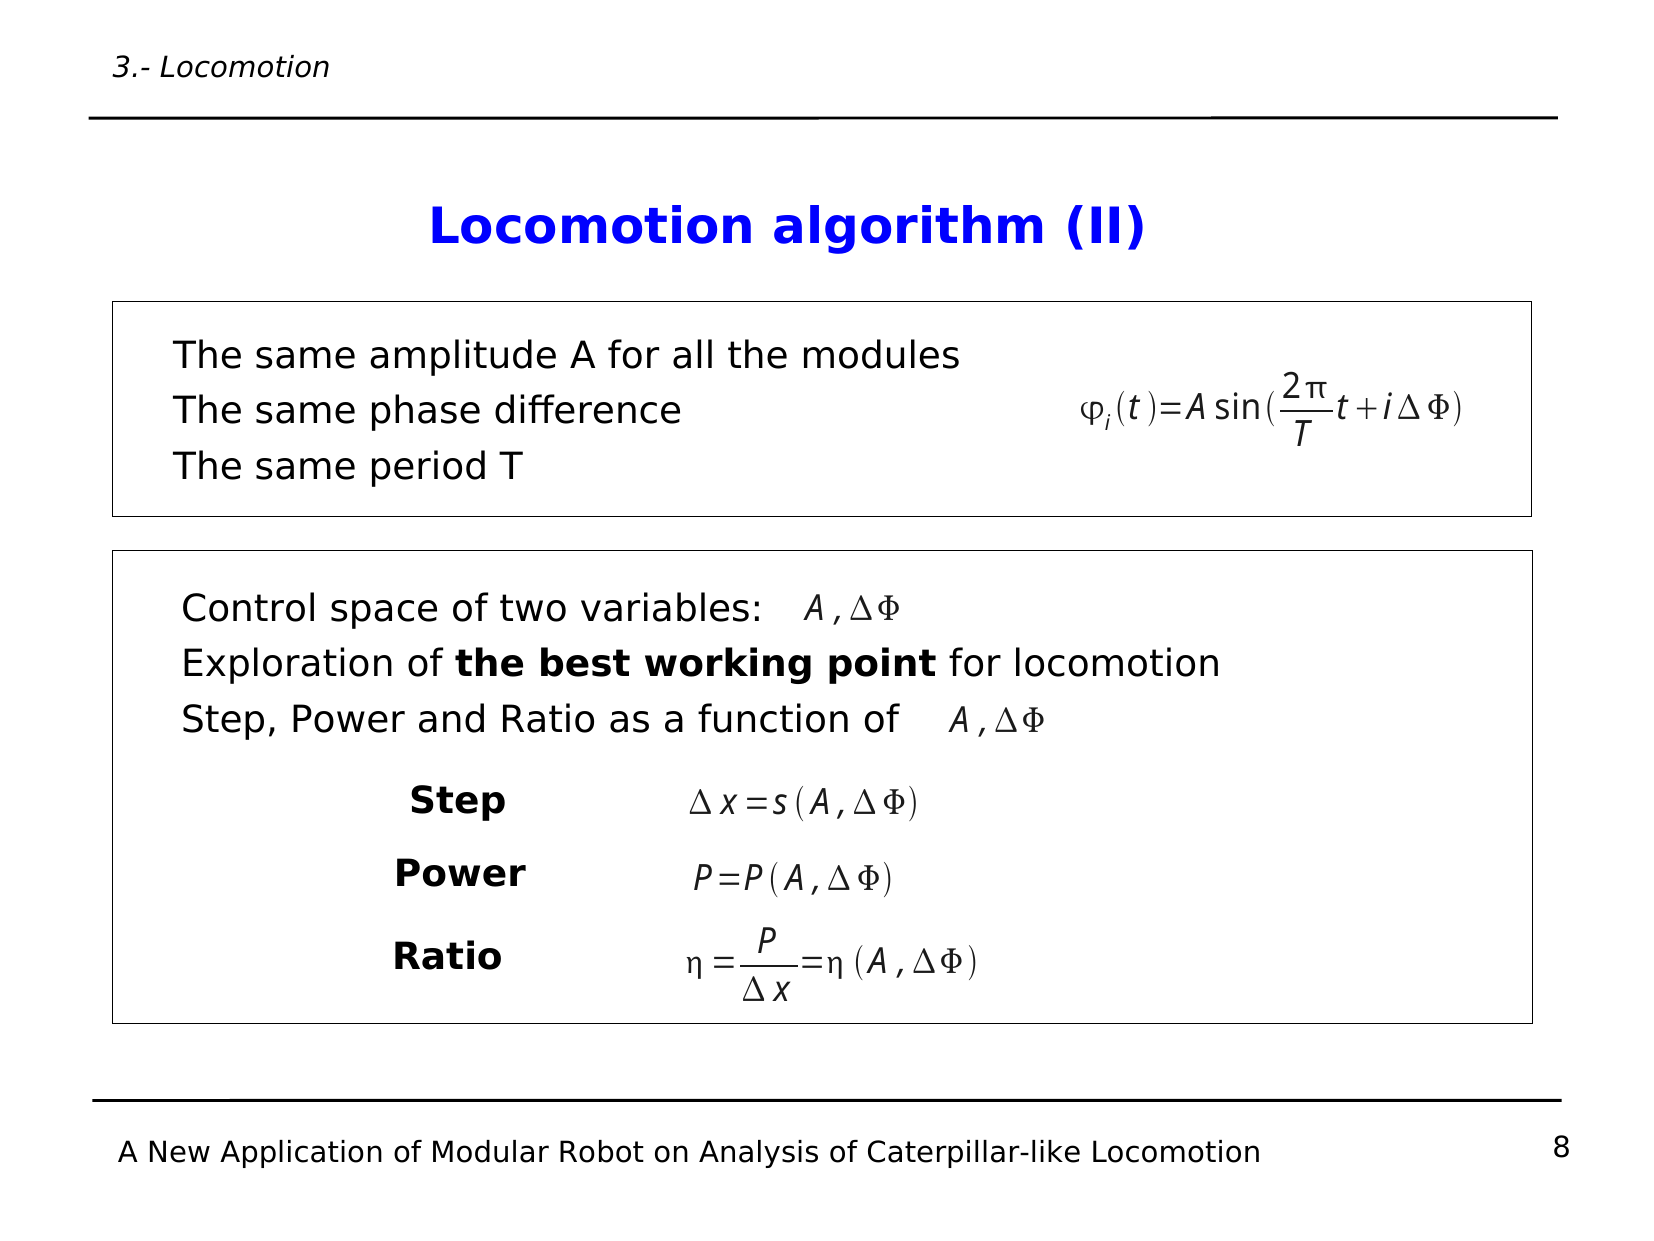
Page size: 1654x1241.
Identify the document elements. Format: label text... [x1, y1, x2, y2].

chart [676, 919, 986, 1010]
text_box Step [394, 771, 522, 831]
text_box A New Application of Modular Robot on Analysis of Caterpillar-like Locomotion [103, 1127, 1278, 1177]
chart [939, 698, 1055, 741]
text_box Ratio [377, 927, 518, 987]
text_box Locomotion algorithm (II) [413, 189, 1163, 263]
text_box Control space of two variables: Exploration of the best working point for locomotion Step, Power and Ratio as a function of [154, 579, 1250, 749]
chart [680, 780, 927, 824]
chart [1071, 364, 1472, 455]
text_box The same amplitude A for all the modules The same phase difference The same period T [146, 326, 991, 496]
chart [794, 586, 910, 629]
text_box 3.- Locomotion [97, 42, 346, 93]
text_box Power [379, 844, 541, 903]
chart [684, 856, 902, 900]
